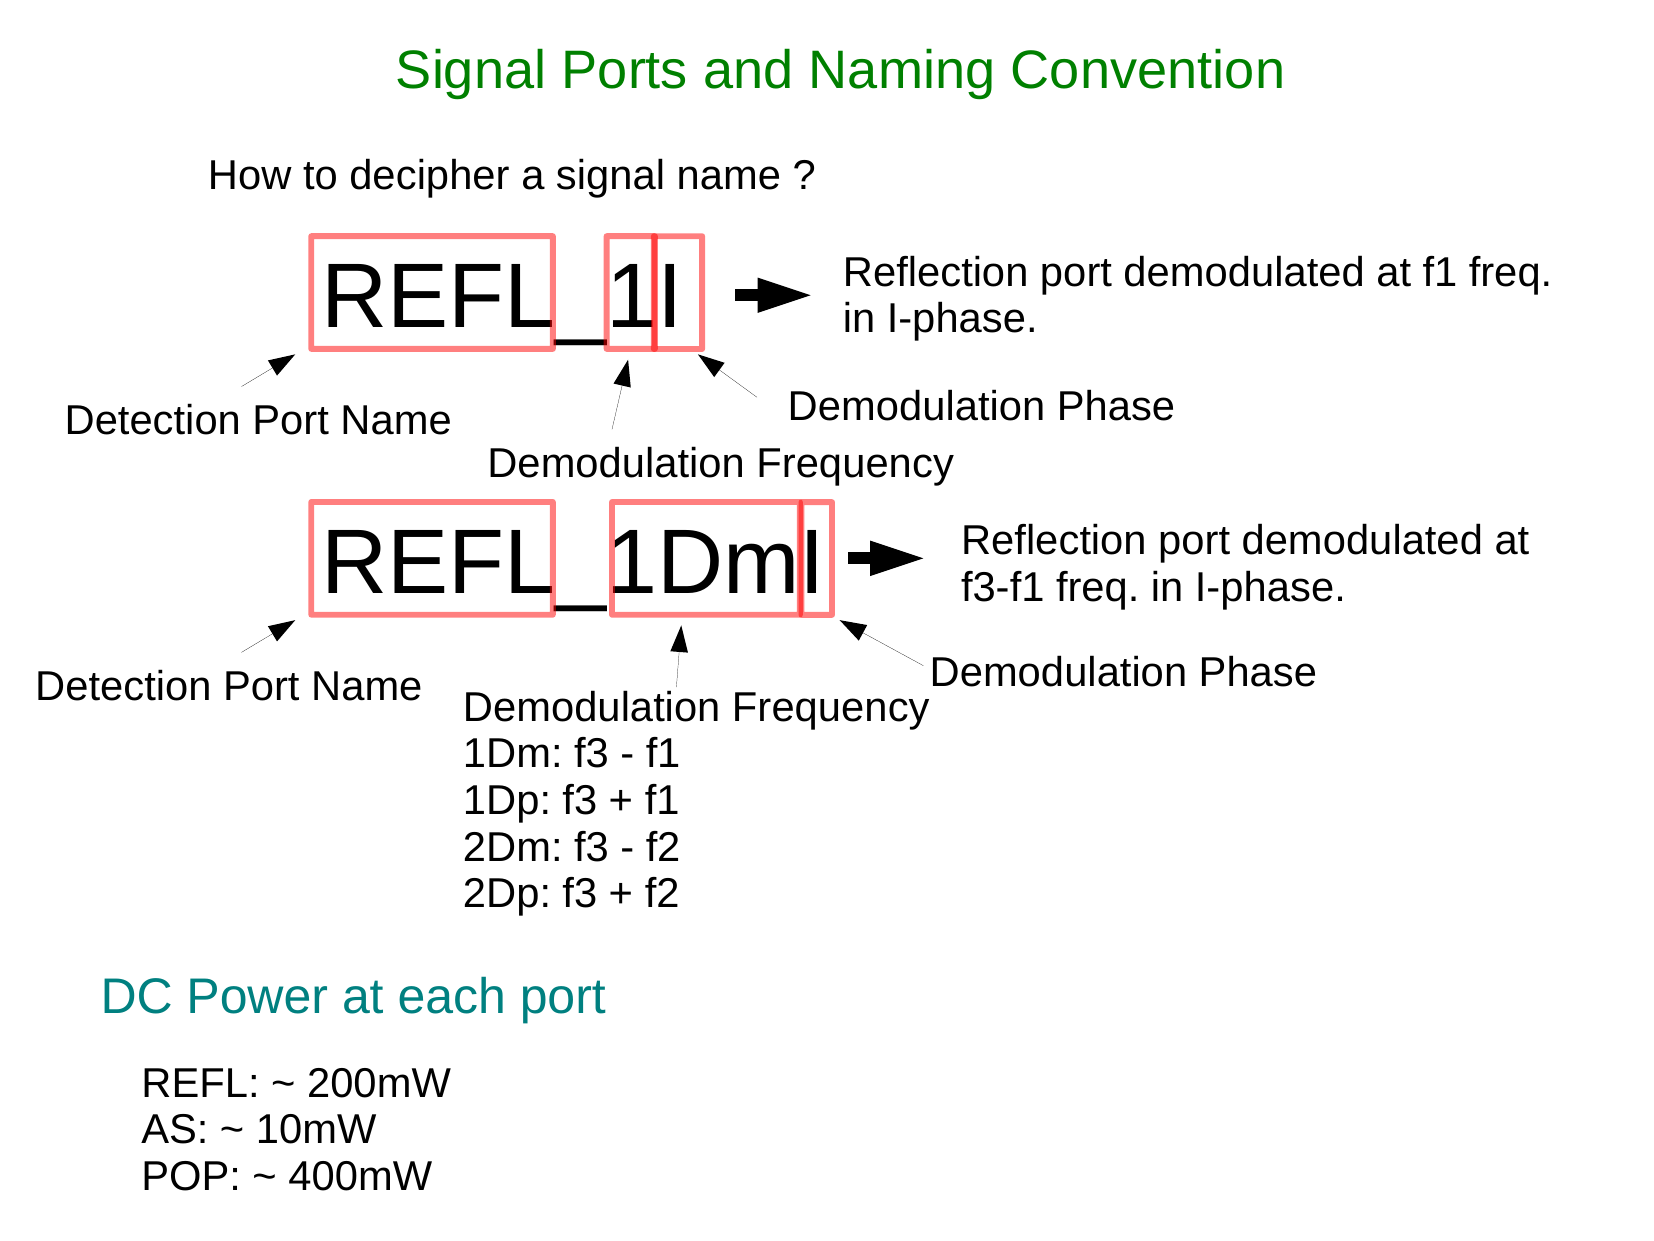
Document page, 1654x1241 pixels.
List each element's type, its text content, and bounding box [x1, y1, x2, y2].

text_box REFL_1DmI [805, 506, 829, 611]
text_box REFL_1I [658, 240, 698, 346]
text_box DC Power at each port [85, 960, 622, 1032]
text_box Signal Ports and Naming Convention [381, 32, 1302, 108]
text_box REFL: ~ 200mW AS: ~ 10mW POP: ~ 400mW [126, 1052, 467, 1207]
text_box Detection Port Name [20, 655, 438, 717]
text_box REFL_1DmI [315, 505, 549, 611]
text_box REFL_1I [315, 240, 549, 345]
text_box How to decipher a signal name ? [193, 144, 832, 207]
text_box Demodulation Phase [914, 641, 1333, 703]
text_box Demodulation Frequency 1Dm: f3 - f1 1Dp: f3 + f1 2Dm: f3 - f2 2Dp: f3 + f2 [448, 676, 945, 924]
text_box REFL_1DmI [615, 505, 796, 611]
text_box Reflection port demodulated at f3-f1 freq. in I-phase. [946, 509, 1556, 618]
text_box Demodulation Phase [773, 375, 1191, 438]
text_box REFL_1I [610, 240, 650, 345]
text_box Reflection port demodulated at f1 freq. in I-phase. [828, 241, 1568, 349]
text_box Demodulation Frequency [472, 432, 970, 494]
text_box Detection Port Name [49, 389, 468, 451]
text_box REFL_1I [306, 236, 698, 355]
text_box REFL_1DmI [306, 502, 841, 621]
